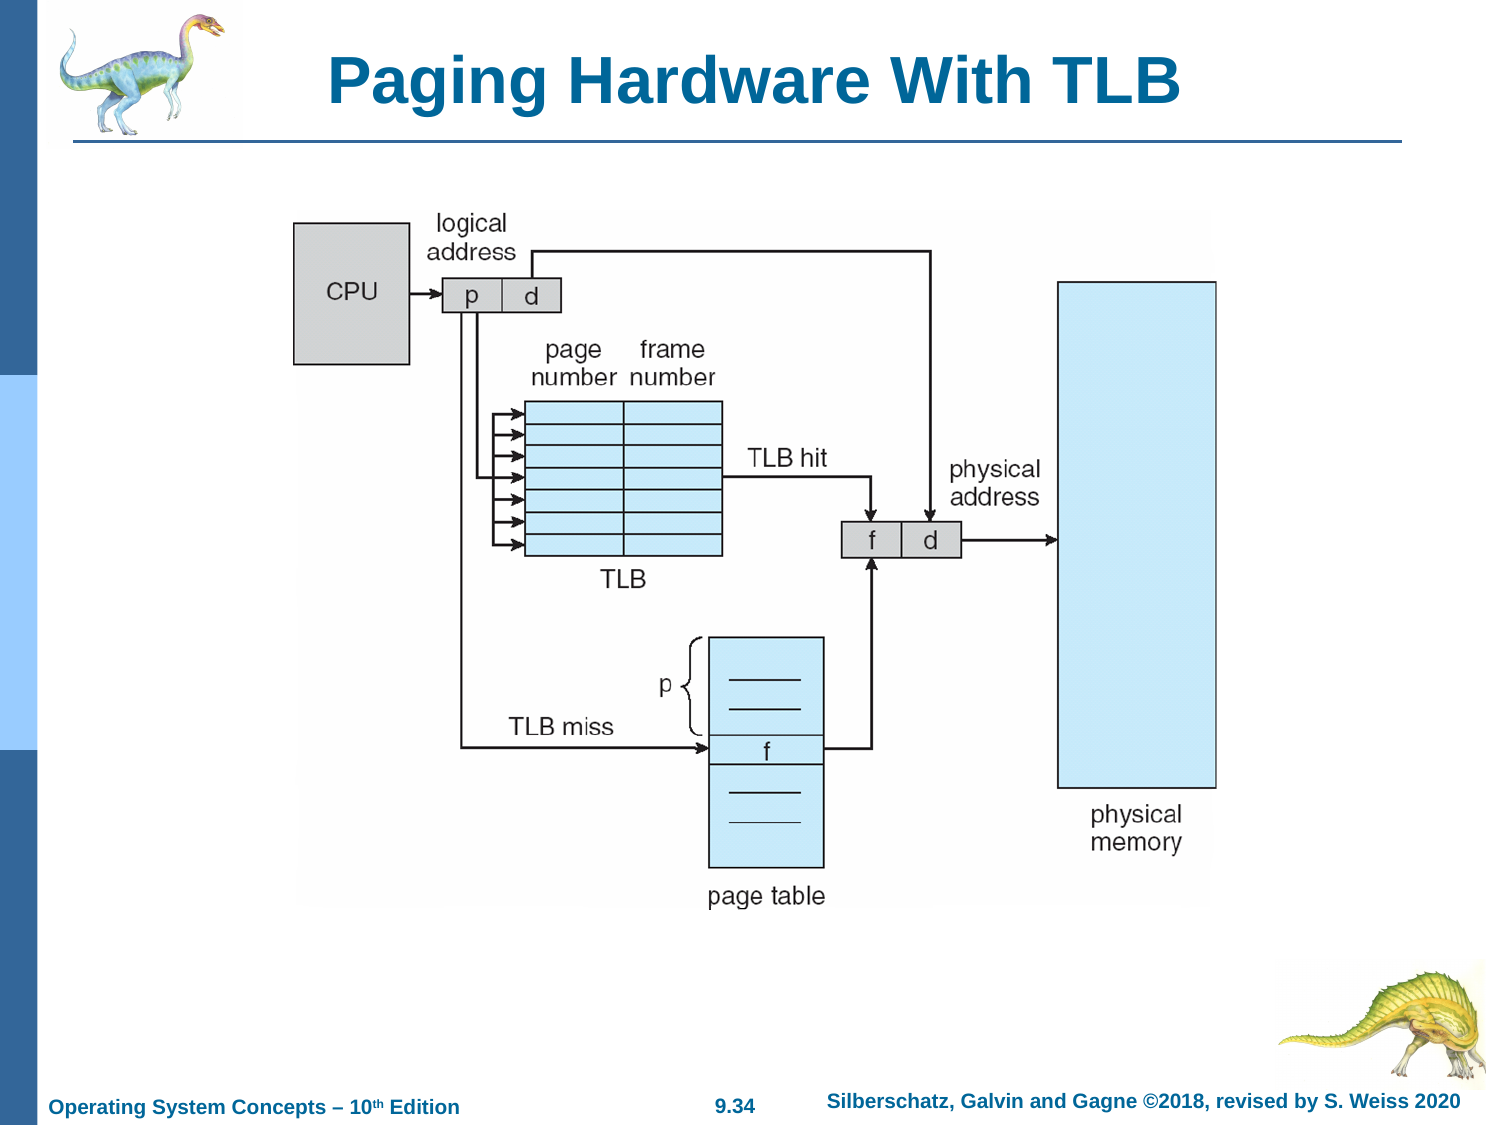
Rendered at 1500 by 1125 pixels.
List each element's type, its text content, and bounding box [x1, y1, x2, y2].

picture [292, 210, 1217, 910]
title Paging Hardware With TLB [80, 29, 1431, 125]
picture [46, 0, 243, 149]
picture [1275, 959, 1486, 1090]
